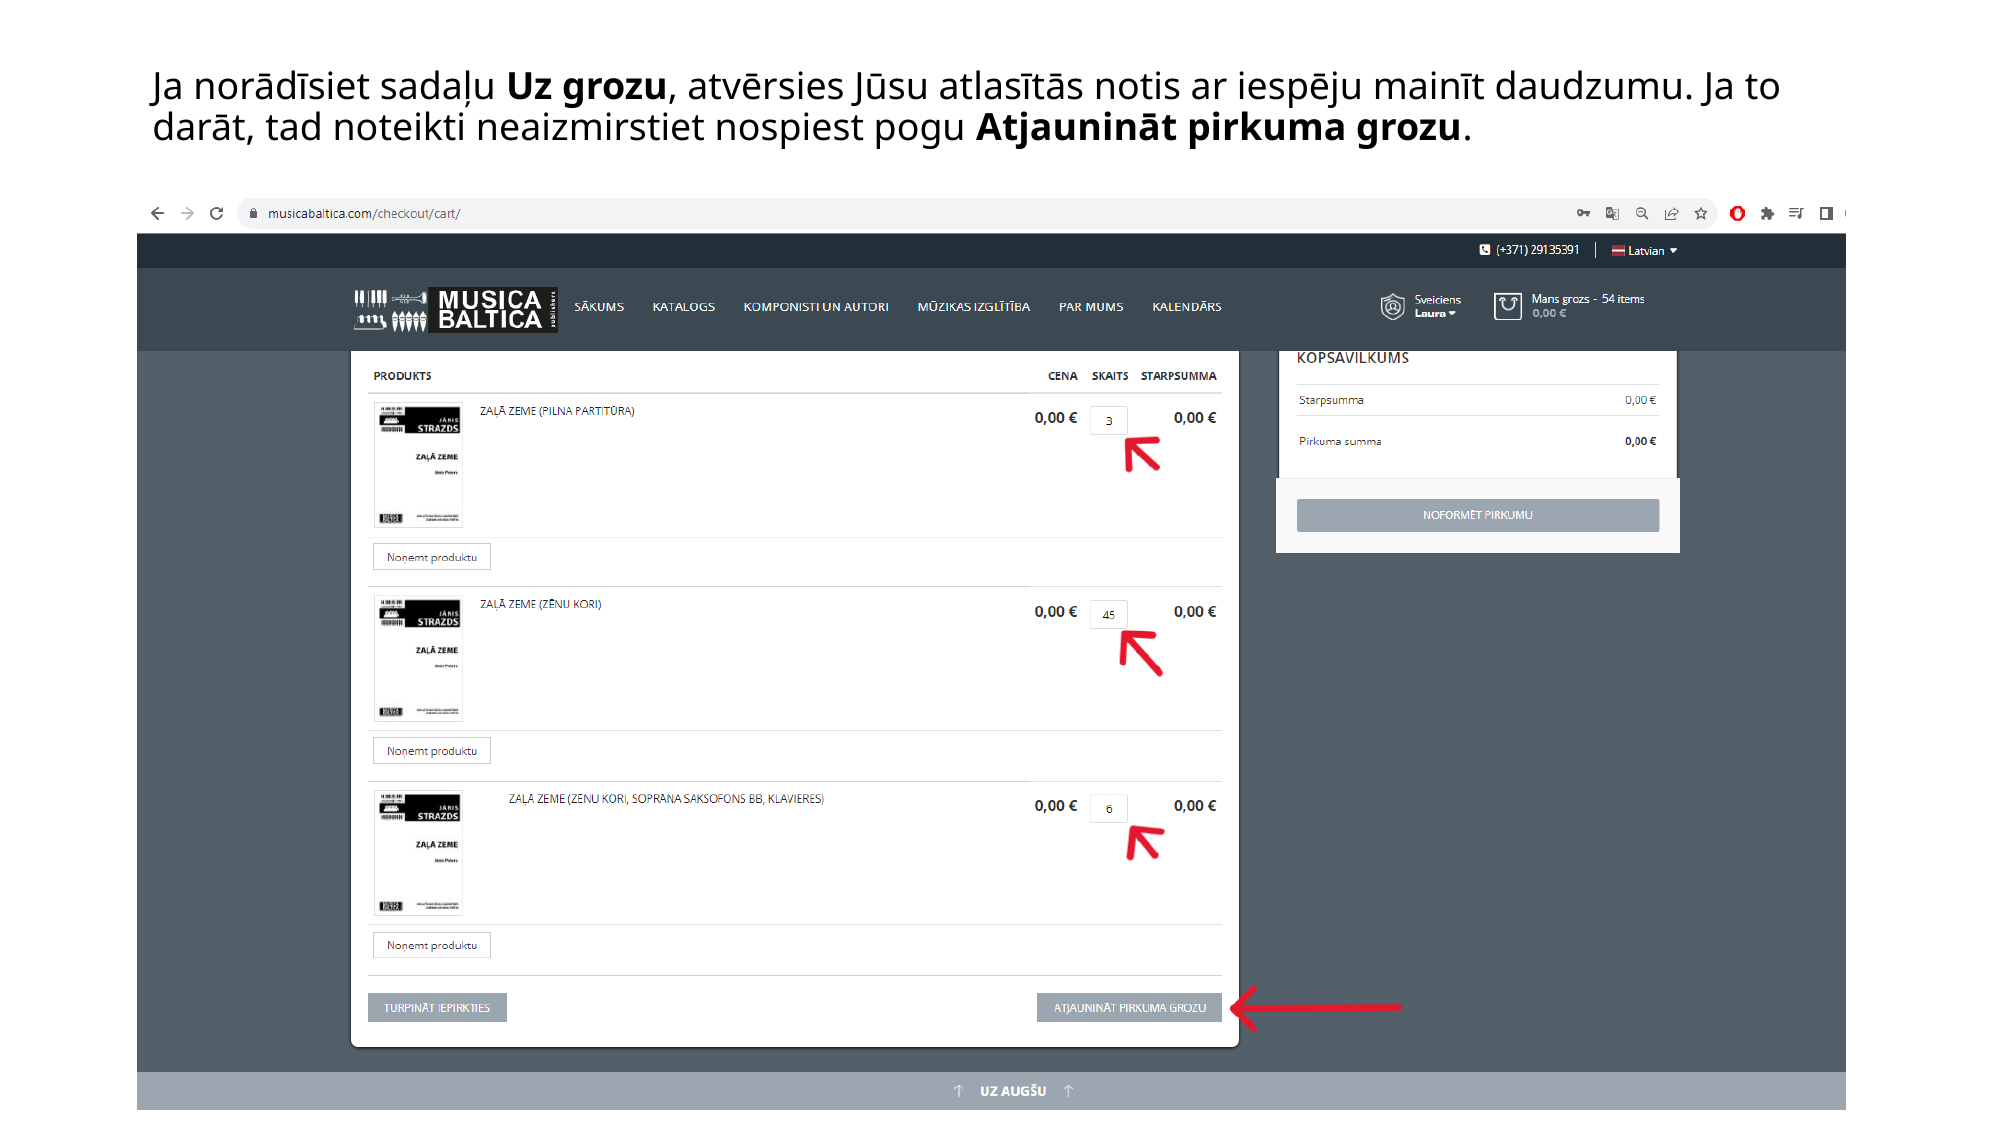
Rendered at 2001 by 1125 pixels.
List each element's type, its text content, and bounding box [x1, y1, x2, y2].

title Ja norādīsiet sadaļu Uz grozu, atvērsies Jūsu atlasītās notis ar iespēju mainīt daudzumu. Ja to darāt, tad noteikti neaizmirstiet nospiest pogu Atjaunināt pirkuma grozu. [137, 59, 1863, 155]
picture [137, 198, 1846, 1110]
